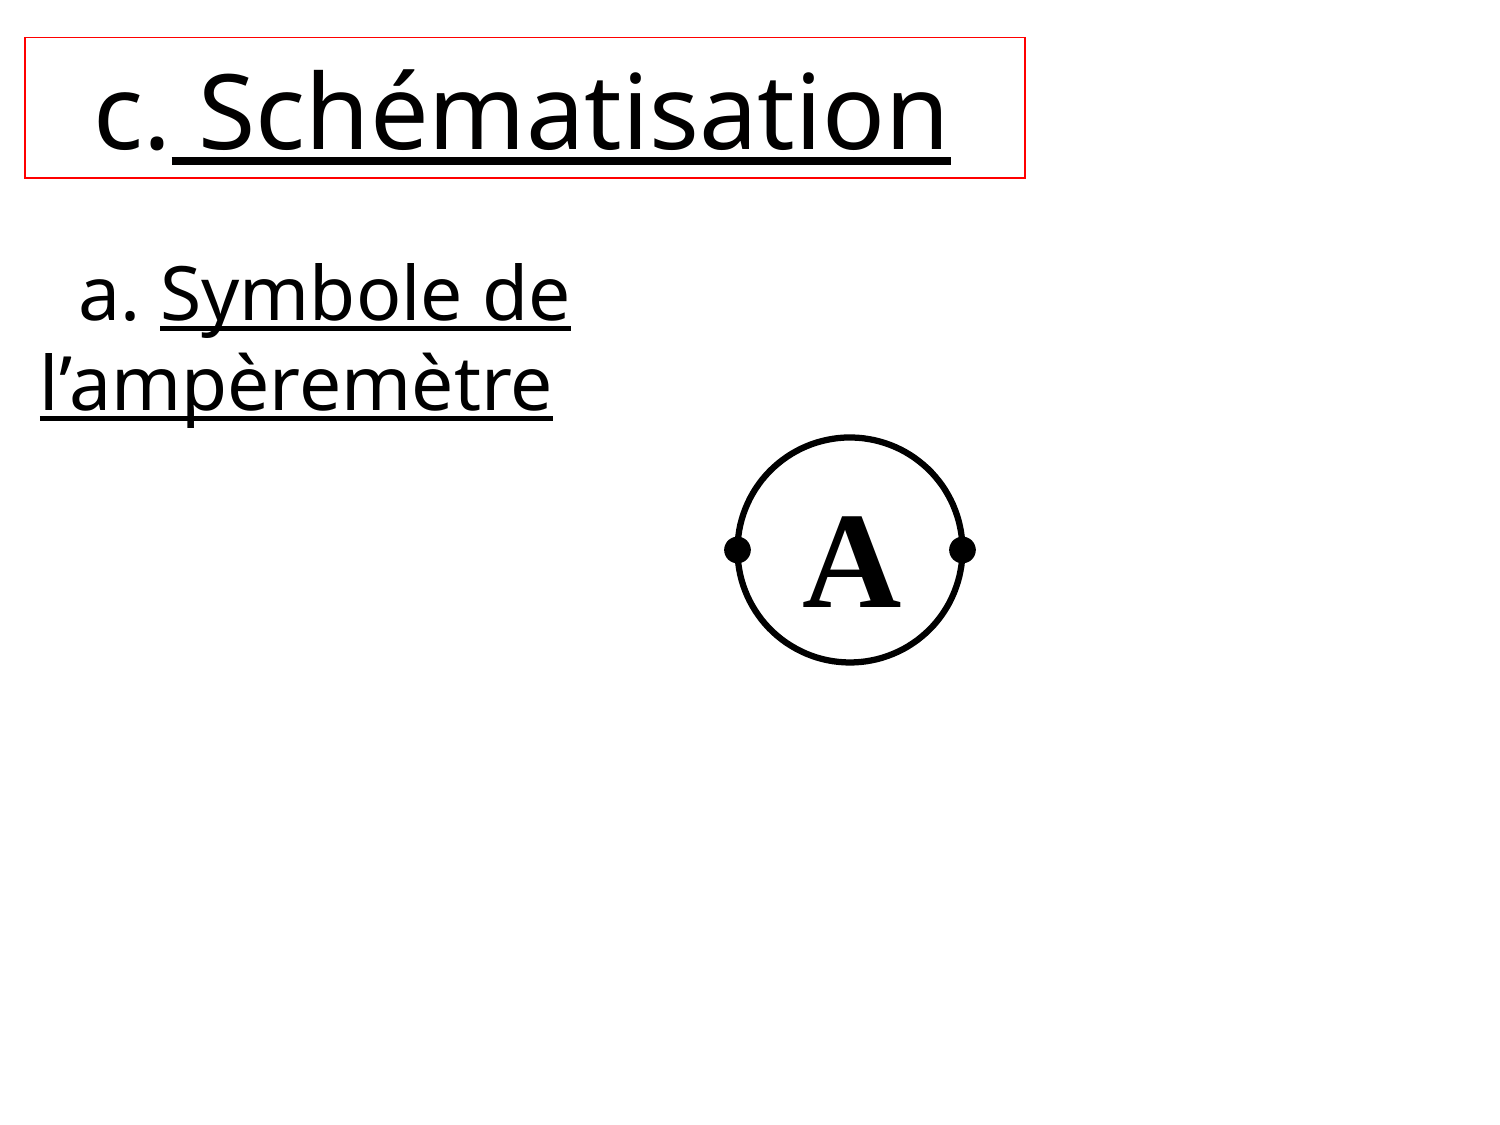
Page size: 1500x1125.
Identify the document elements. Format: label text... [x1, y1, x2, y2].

text_box a. Symbole de l’ampèremètre [24, 237, 1076, 433]
text_box c. Schématisation [24, 37, 1026, 178]
text_box [724, 537, 751, 563]
text_box A [787, 462, 938, 643]
text_box [949, 537, 976, 563]
